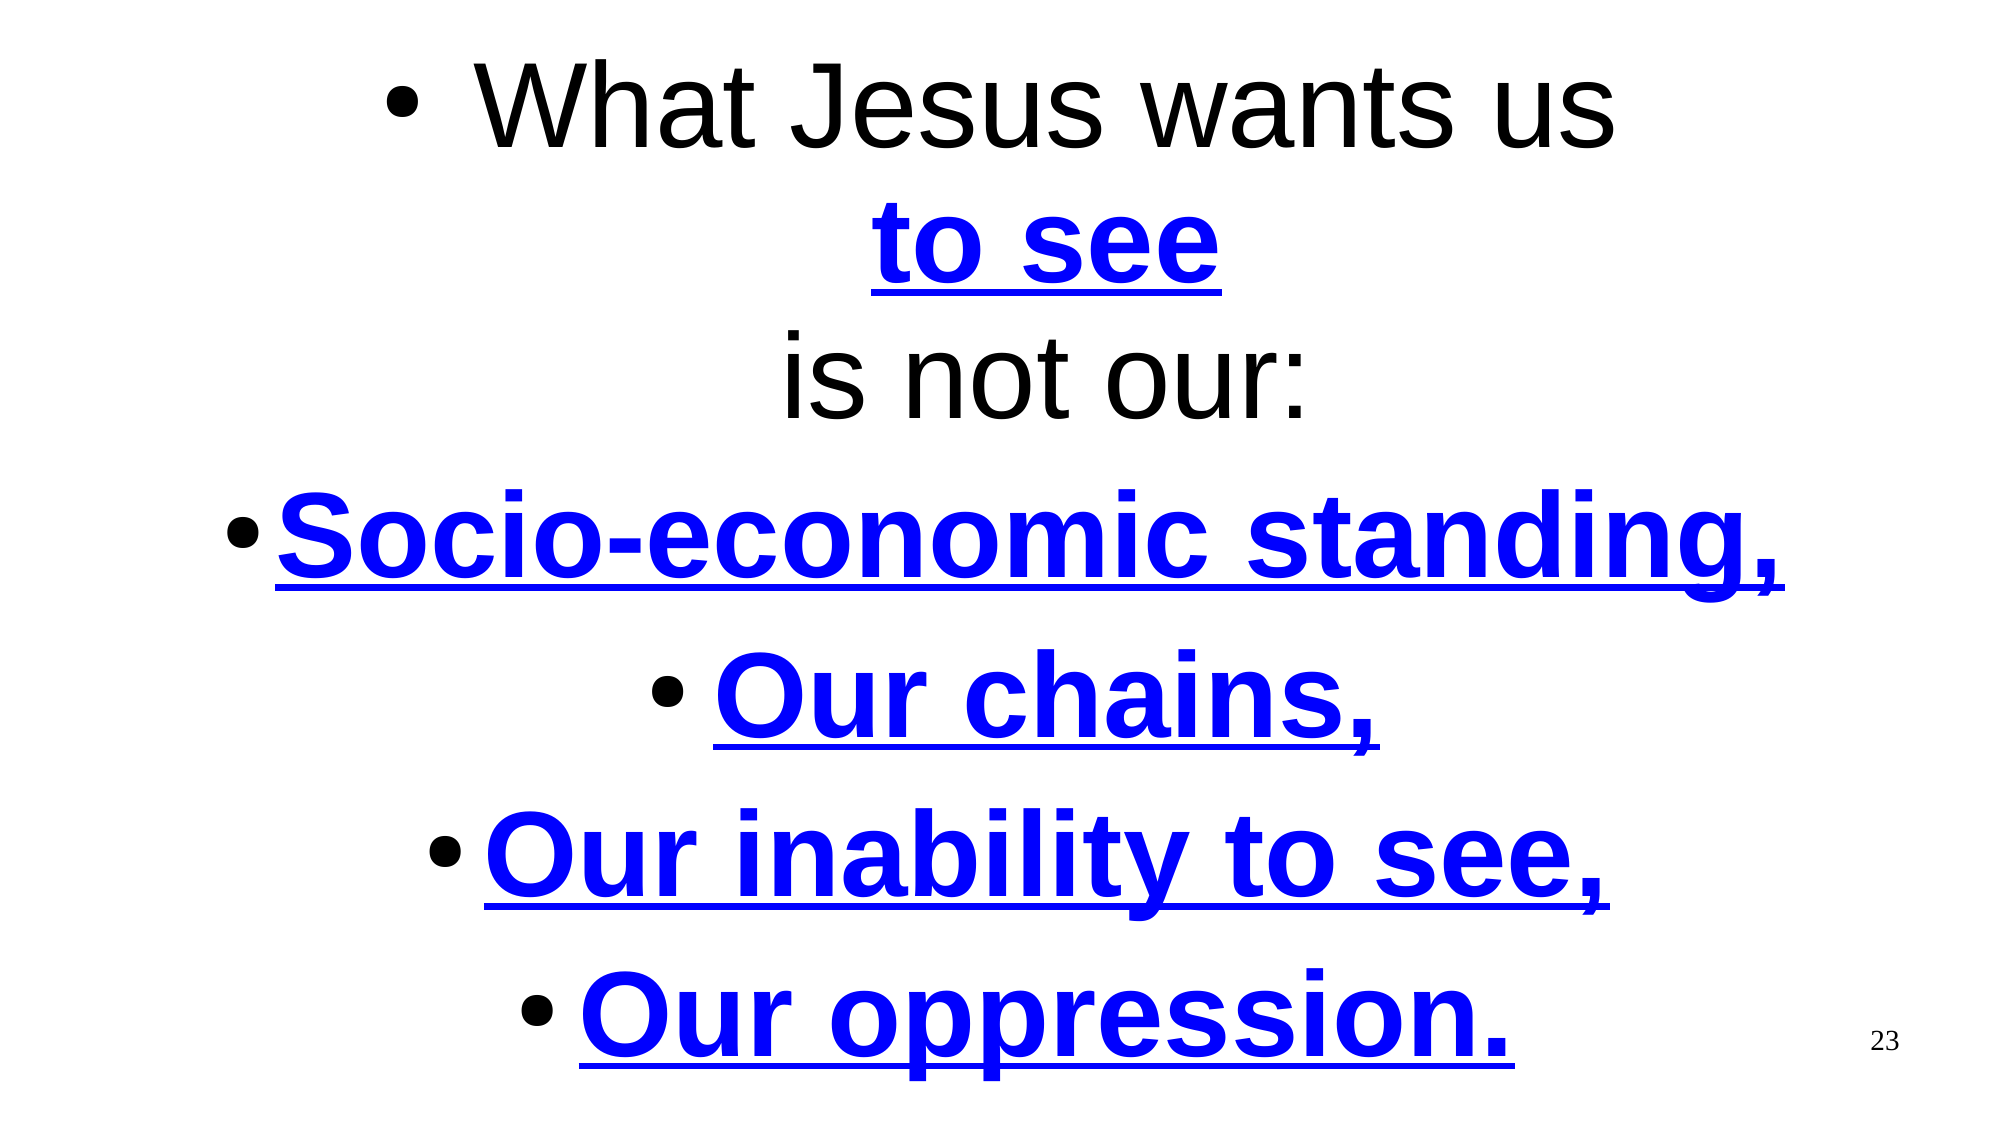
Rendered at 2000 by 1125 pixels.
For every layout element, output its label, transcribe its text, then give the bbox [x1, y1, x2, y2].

list What Jesus wants us to see is not our: Socio-economic standing, Our chains, Our inability to see, Our oppression. [37, 37, 1988, 1088]
